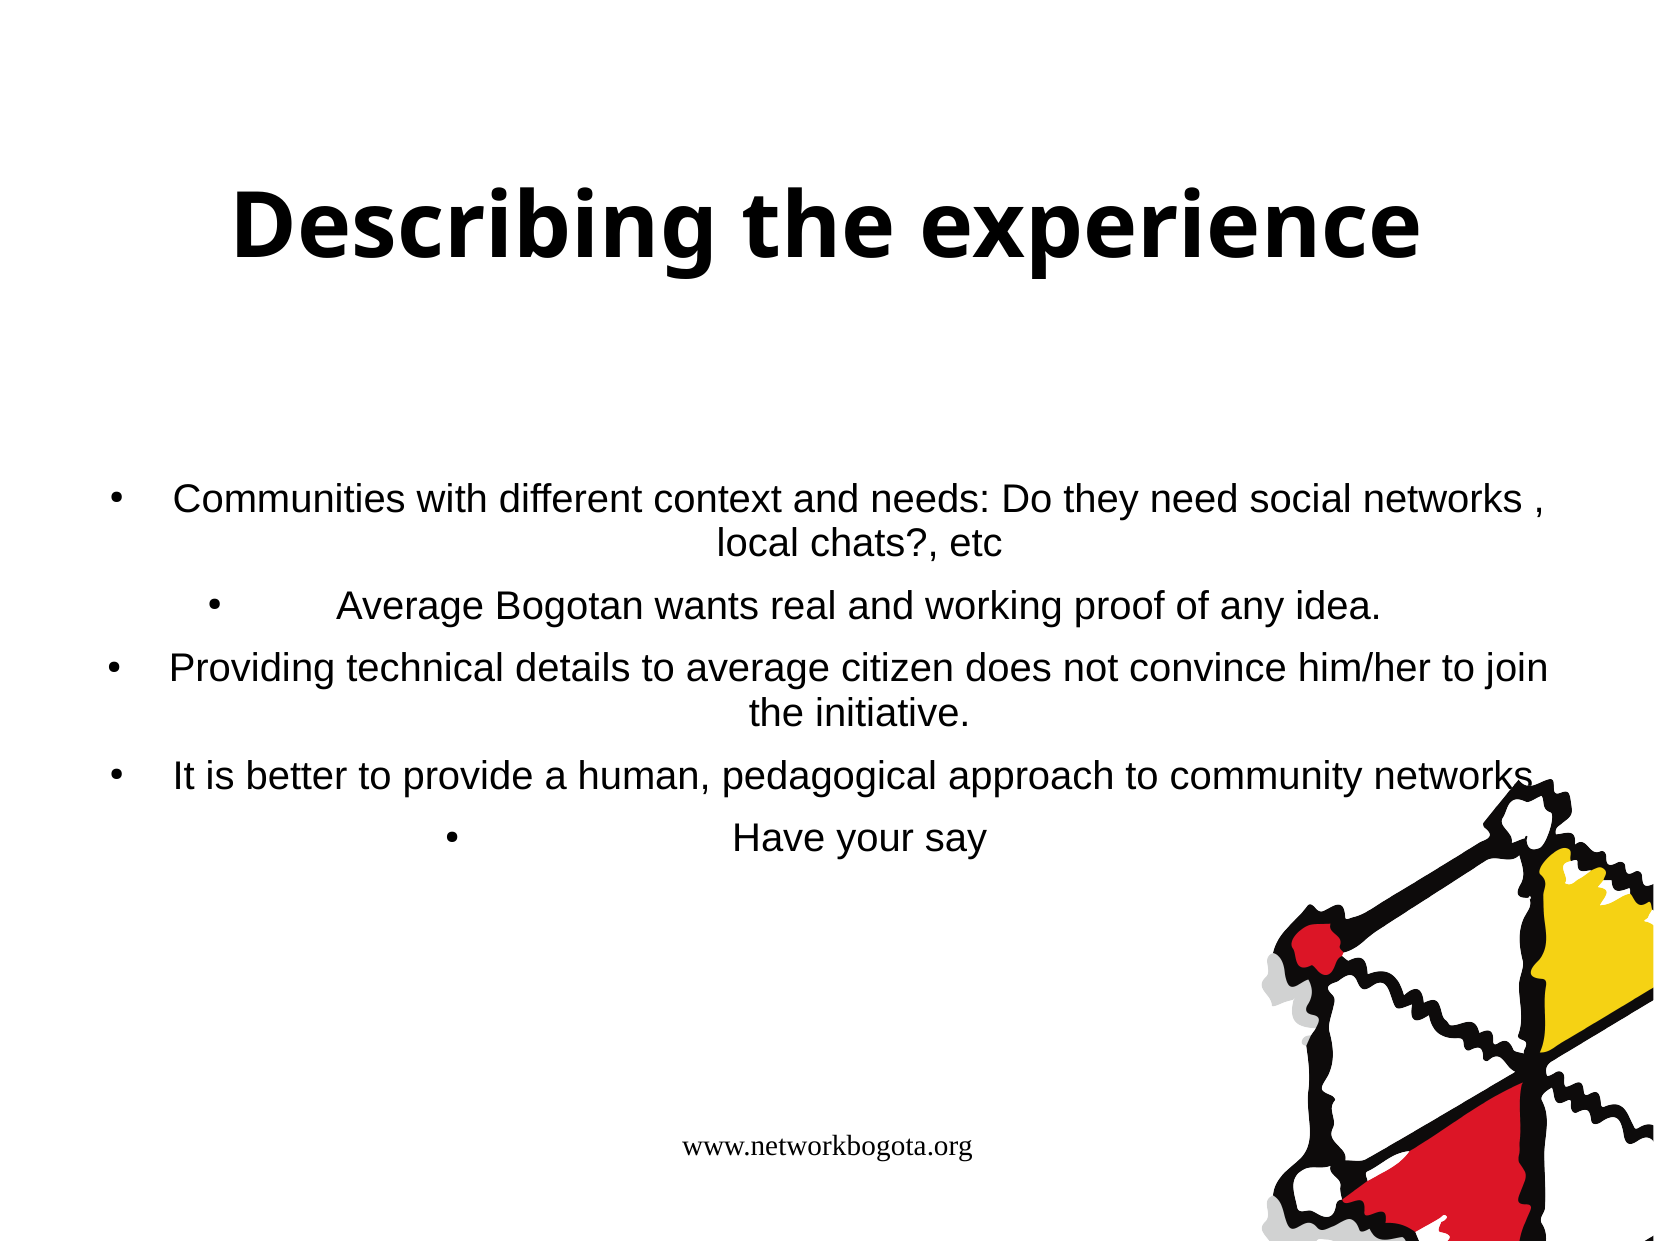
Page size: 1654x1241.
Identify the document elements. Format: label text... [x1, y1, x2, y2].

title Describing the experience [82, 118, 1571, 326]
picture [1145, 779, 1654, 1241]
list Communities with different context and needs: Do they need social networks , local chats?, etc Average Bogotan wants real and working proof of any idea. Providing technical details to average citizen does not convince him/her to join the initiative. It is better to provide a human, pedagogical approach to community networks. Have your say [94, 413, 1583, 868]
